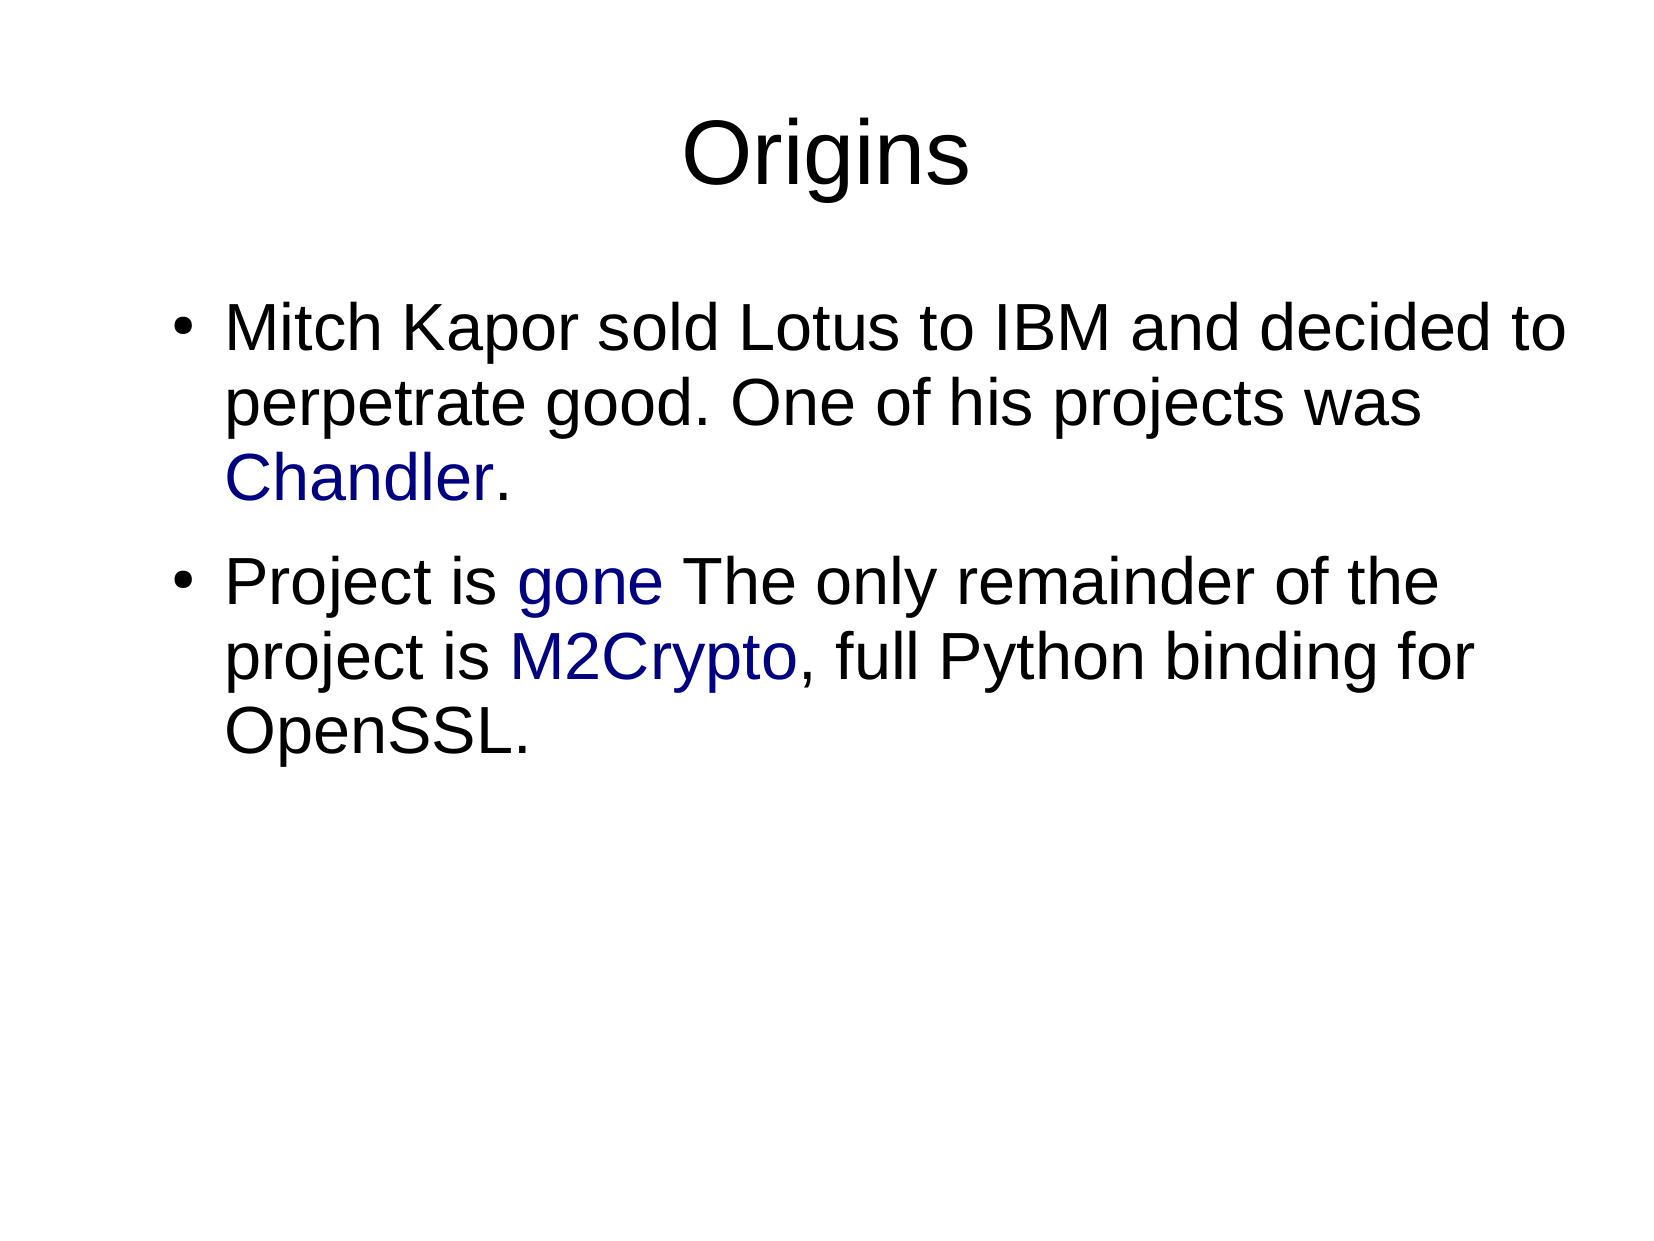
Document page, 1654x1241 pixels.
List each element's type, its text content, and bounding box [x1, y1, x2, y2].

title Origins [82, 49, 1571, 257]
list Mitch Kapor sold Lotus to IBM and decided to perpetrate good. One of his projects was Chandler. Project is gone The only remainder of the project is M2Crypto, full Python binding for OpenSSL. [82, 290, 1571, 1109]
